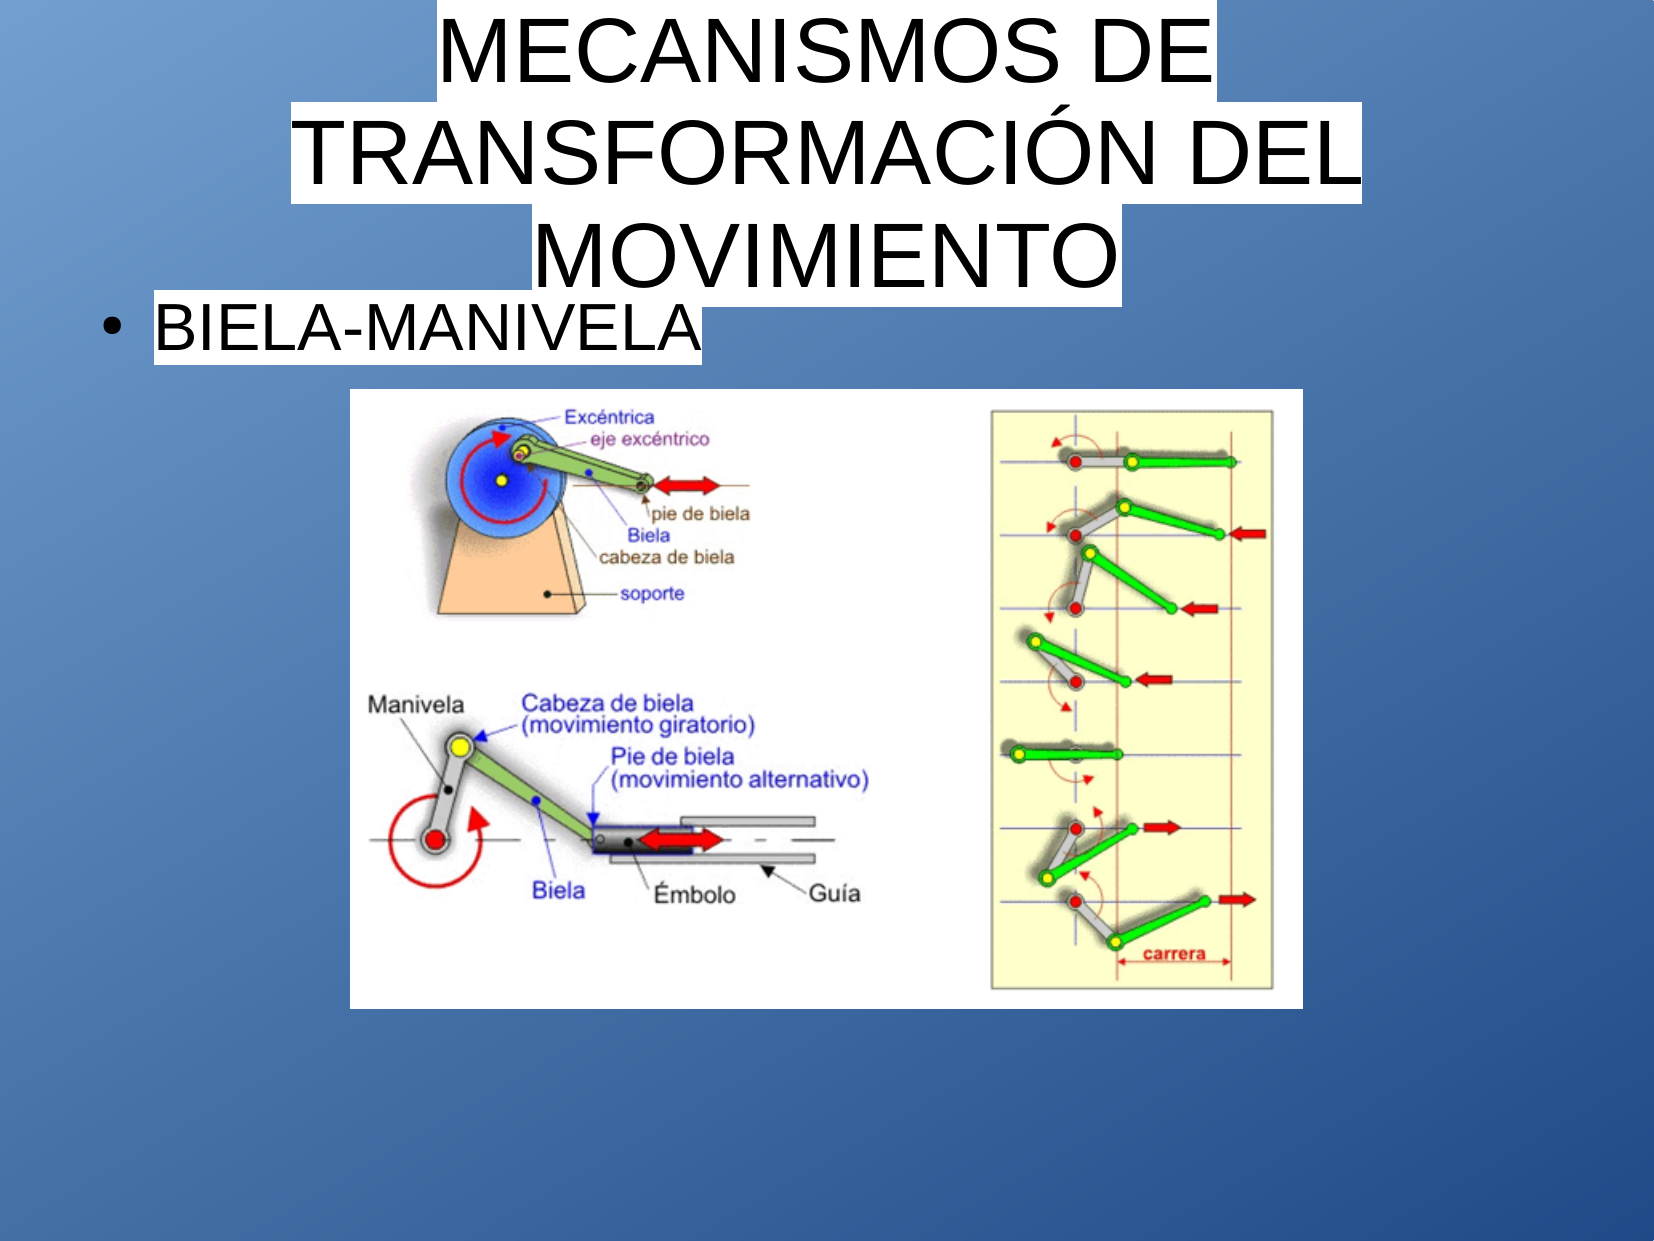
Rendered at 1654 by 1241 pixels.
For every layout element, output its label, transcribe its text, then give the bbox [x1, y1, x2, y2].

title MECANISMOS DE TRANSFORMACIÓN DEL MOVIMIENTO [82, 0, 1571, 290]
picture [350, 389, 1303, 1009]
list BIELA-MANIVELA [82, 290, 1571, 634]
